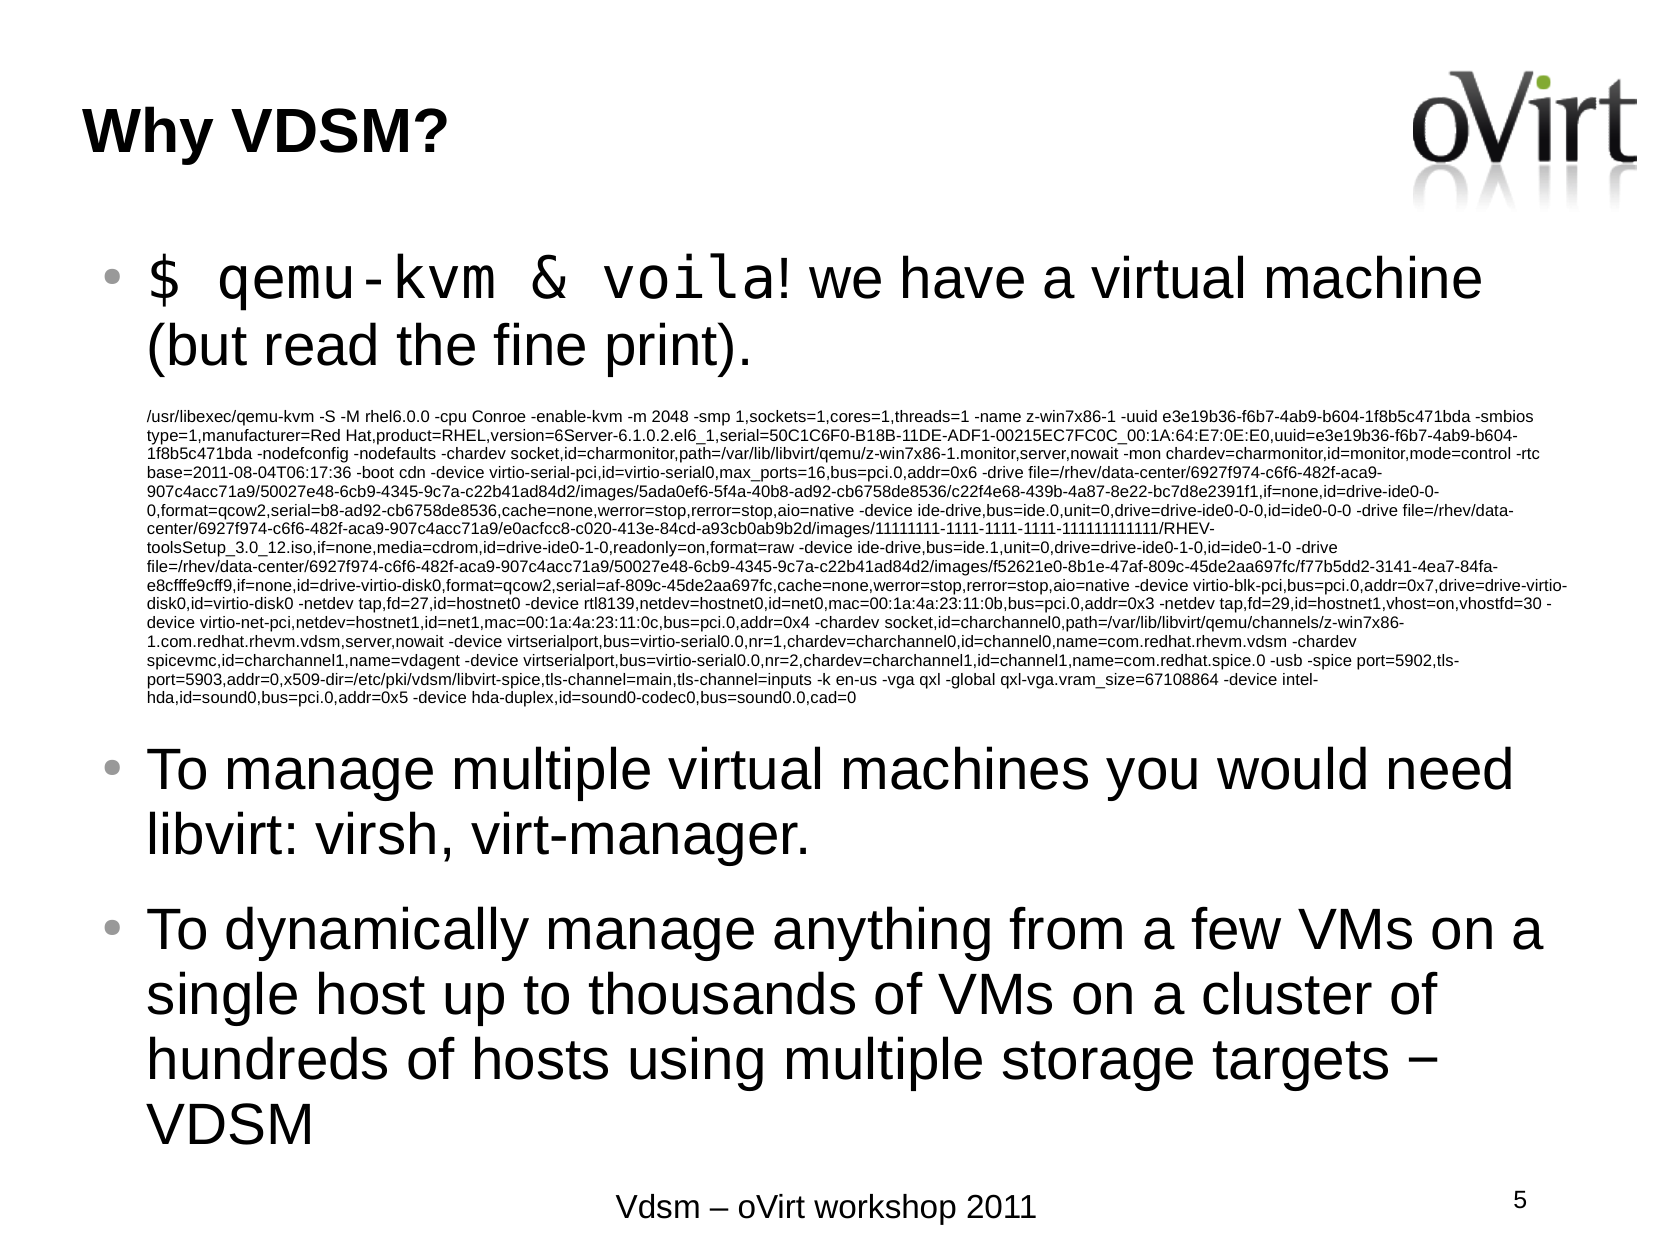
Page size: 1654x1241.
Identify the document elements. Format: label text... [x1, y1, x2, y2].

list $ qemu-kvm & voila! we have a virtual machine (but read the fine print). /usr/libexec/qemu-kvm -S -M rhel6.0.0 -cpu Conroe -enable-kvm -m 2048 -smp 1,sockets=1,cores=1,threads=1 -name z-win7x86-1 -uuid e3e19b36-f6b7-4ab9-b604-1f8b5c471bda -smbios type=1,manufacturer=Red Hat,product=RHEL,version=6Server-6.1.0.2.el6_1,serial=50C1C6F0-B18B-11DE-ADF1-00215EC7FC0C_00:1A:64:E7:0E:E0,uuid=e3e19b36-f6b7-4ab9-b604-1f8b5c471bda -nodefconfig -nodefaults -chardev socket,id=charmonitor,path=/var/lib/libvirt/qemu/z-win7x86-1.monitor,server,nowait -mon chardev=charmonitor,id=monitor,mode=control -rtc base=2011-08-04T06:17:36 -boot cdn -device virtio-serial-pci,id=virtio-serial0,max_ports=16,bus=pci.0,addr=0x6 -drive file=/rhev/data-center/6927f974-c6f6-482f-aca9-907c4acc71a9/50027e48-6cb9-4345-9c7a-c22b41ad84d2/images/5ada0ef6-5f4a-40b8-ad92-cb6758de8536/c22f4e68-439b-4a87-8e22-bc7d8e2391f1,if=none,id=drive-ide0-0-0,format=qcow2,serial=b8-ad92-cb6758de8536,cache=none,werror=stop,rerror=stop,aio=native -device ide-drive,bus=ide.0,unit=0,drive=drive-ide0-0-0,id=ide0-0-0 -drive file=/rhev/data-center/6927f974-c6f6-482f-aca9-907c4acc71a9/e0acfcc8-c020-413e-84cd-a93cb0ab9b2d/images/11111111-1111-1111-1111-111111111111/RHEV-toolsSetup_3.0_12.iso,if=none,media=cdrom,id=drive-ide0-1-0,readonly=on,format=raw -device ide-drive,bus=ide.1,unit=0,drive=drive-ide0-1-0,id=ide0-1-0 -drive file=/rhev/data-center/6927f974-c6f6-482f-aca9-907c4acc71a9/50027e48-6cb9-4345-9c7a-c22b41ad84d2/images/f52621e0-8b1e-47af-809c-45de2aa697fc/f77b5dd2-3141-4ea7-84fa-e8cfffe9cff9,if=none,id=drive-virtio-disk0,format=qcow2,serial=af-809c-45de2aa697fc,cache=none,werror=stop,rerror=stop,aio=native -device virtio-blk-pci,bus=pci.0,addr=0x7,drive=drive-virtio-disk0,id=virtio-disk0 -netdev tap,fd=27,id=hostnet0 -device rtl8139,netdev=hostnet0,id=net0,mac=00:1a:4a:23:11:0b,bus=pci.0,addr=0x3 -netdev tap,fd=29,id=hostnet1,vhost=on,vhostfd=30 -device virtio-net-pci,netdev=hostnet1,id=net1,mac=00:1a:4a:23:11:0c,bus=pci.0,addr=0x4 -chardev socket,id=charchannel0,path=/var/lib/libvirt/qemu/channels/z-win7x86-1.com.redhat.rhevm.vdsm,server,nowait -device virtserialport,bus=virtio-serial0.0,nr=1,chardev=charchannel0,id=channel0,name=com.redhat.rhevm.vdsm -chardev spicevmc,id=charchannel1,name=vdagent -device virtserialport,bus=virtio-serial0.0,nr=2,chardev=charchannel1,id=channel1,name=com.redhat.spice.0 -usb -spice port=5902,tls-port=5903,addr=0,x509-dir=/etc/pki/vdsm/libvirt-spice,tls-channel=main,tls-channel=inputs -k en-us -vga qxl -global qxl-vga.vram_size=67108864 -device intel-hda,id=sound0,bus=pci.0,addr=0x5 -device hda-duplex,id=sound0-codec0,bus=sound0.0,cad=0 To manage multiple virtual machines you would need libvirt: virsh, virt-manager. To dynamically manage anything from a few VMs on a single host up to thousands of VMs on a cluster of hundreds of hosts using multiple storage targets − VDSM [86, 244, 1576, 1157]
picture [1413, 63, 1637, 212]
title Why VDSM? [82, 37, 1303, 226]
